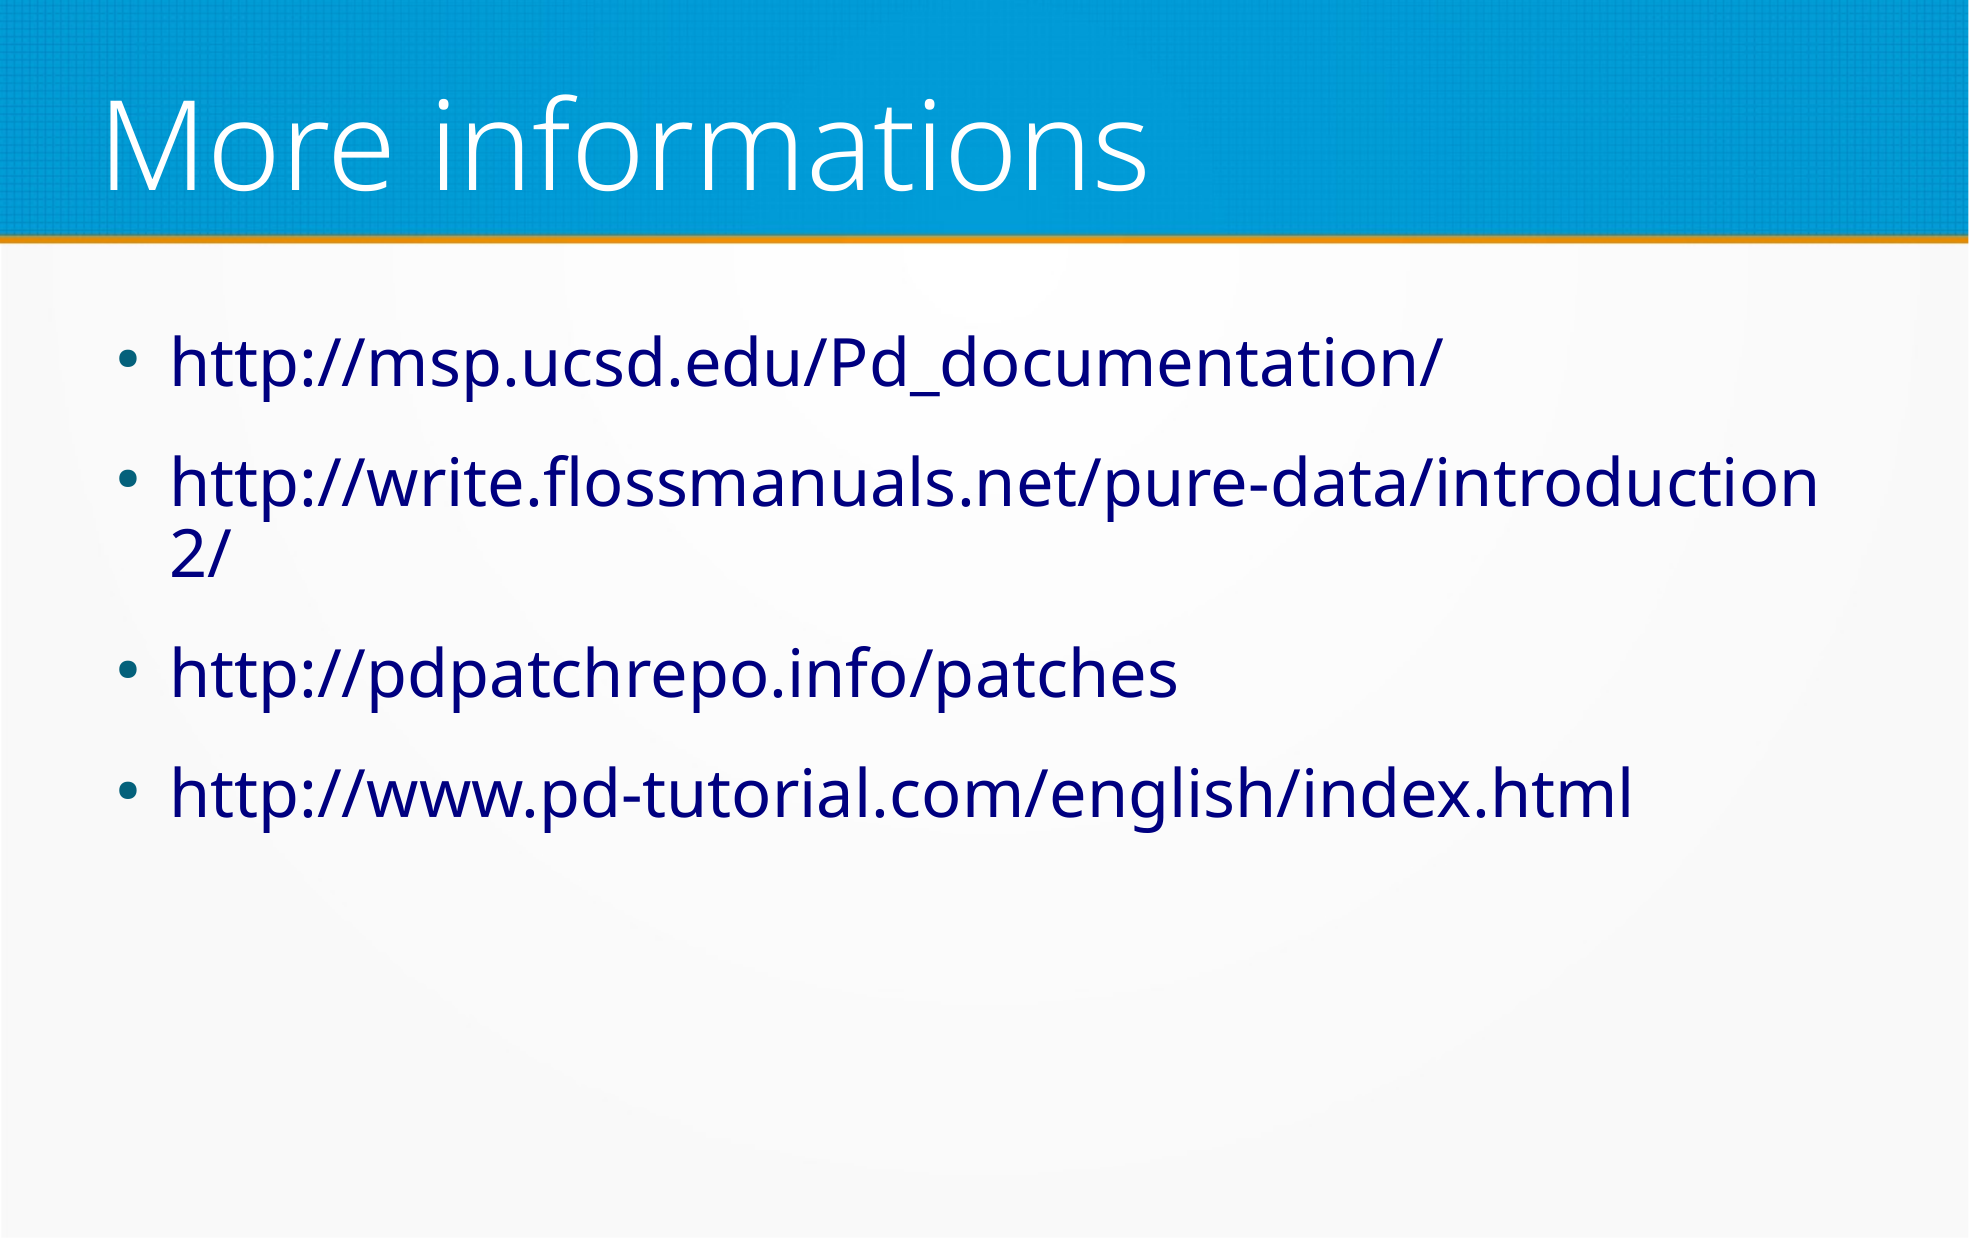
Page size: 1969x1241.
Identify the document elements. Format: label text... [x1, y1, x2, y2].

picture [0, 233, 1969, 1241]
list http://msp.ucsd.edu/Pd_documentation/ http://write.flossmanuals.net/pure-data/introduction2/ http://pdpatchrepo.info/patches http://www.pd-tutorial.com/english/index.html [98, 315, 1861, 1081]
title More informations [98, 19, 1870, 227]
